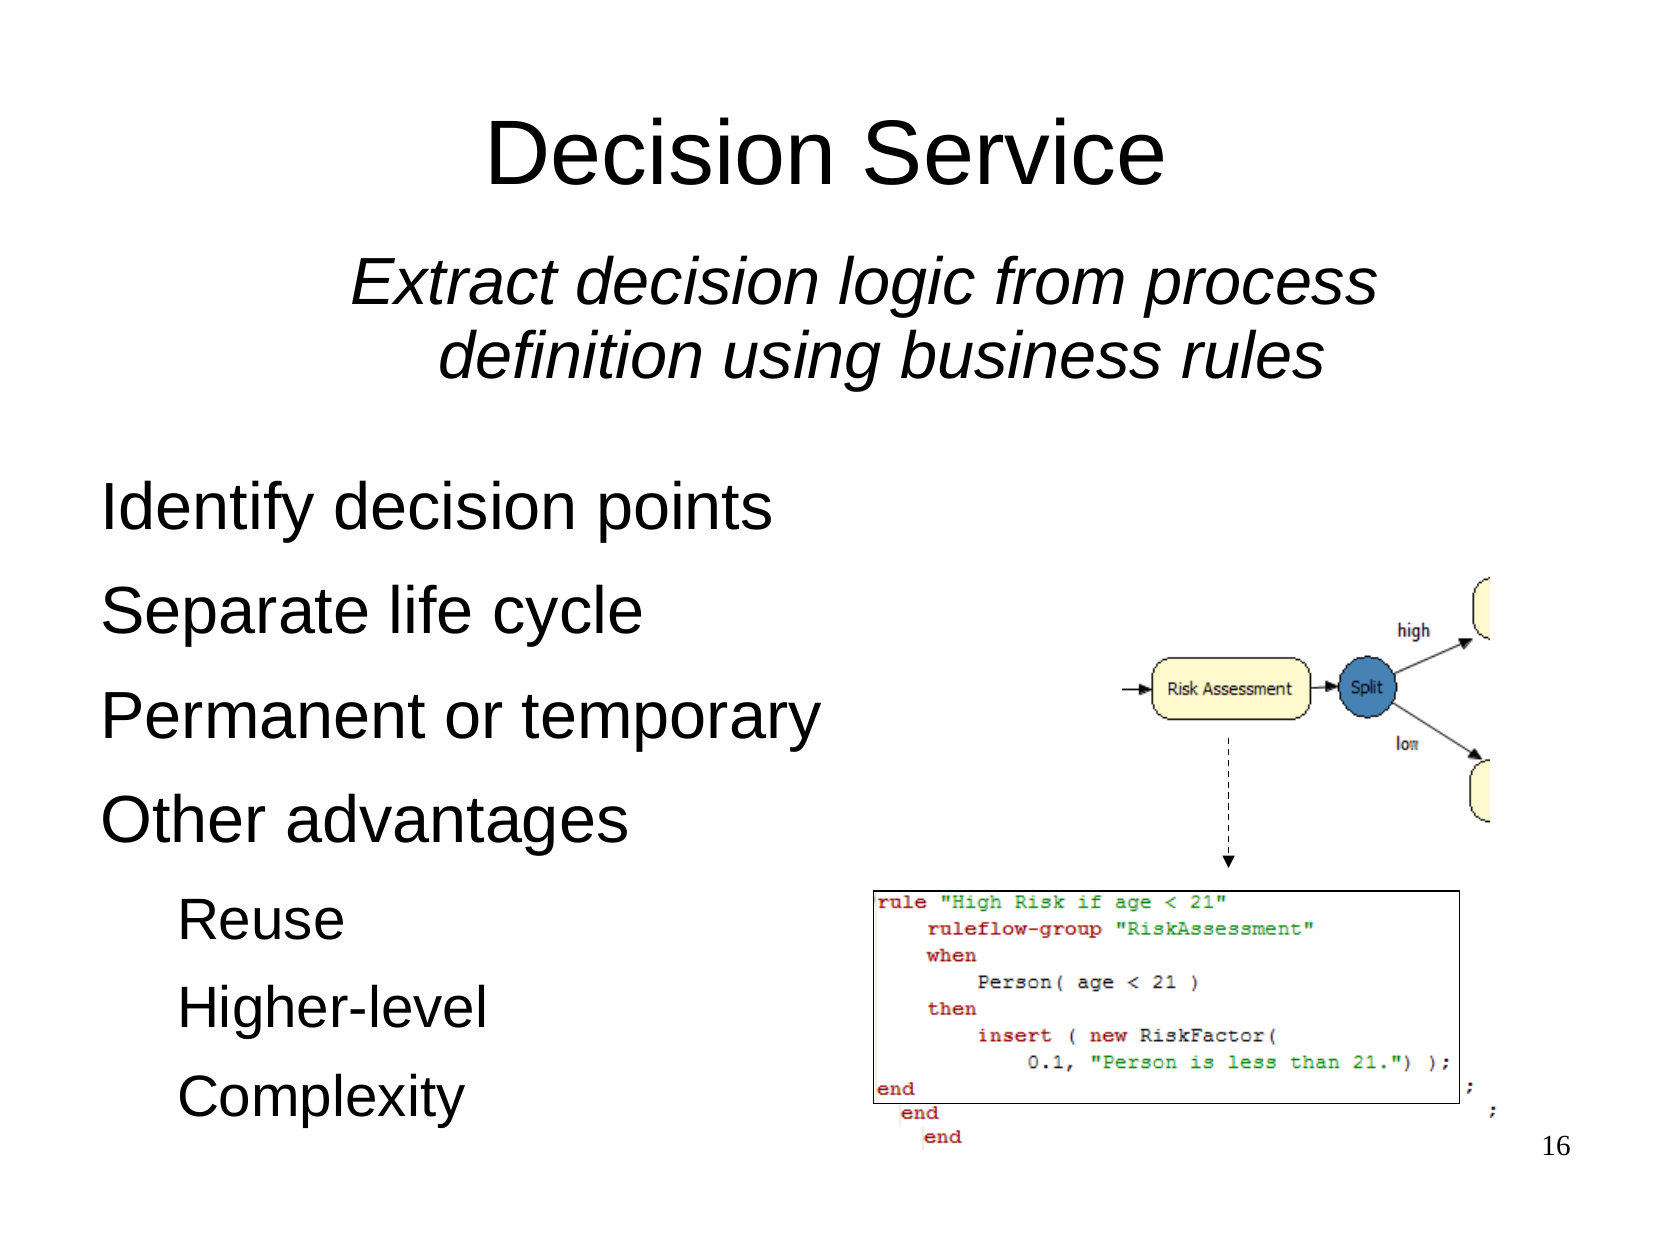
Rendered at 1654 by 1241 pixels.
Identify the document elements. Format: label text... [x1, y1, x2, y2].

list Identify decision points Separate life cycle Permanent or temporary Other advantages Reuse Higher-level Complexity [82, 290, 1571, 1129]
text_box Extract decision logic from process definition using business rules [265, 236, 1447, 401]
chart [898, 915, 1506, 1151]
chart [1122, 561, 1490, 832]
title Decision Service [82, 56, 1571, 250]
picture [874, 891, 1459, 1103]
